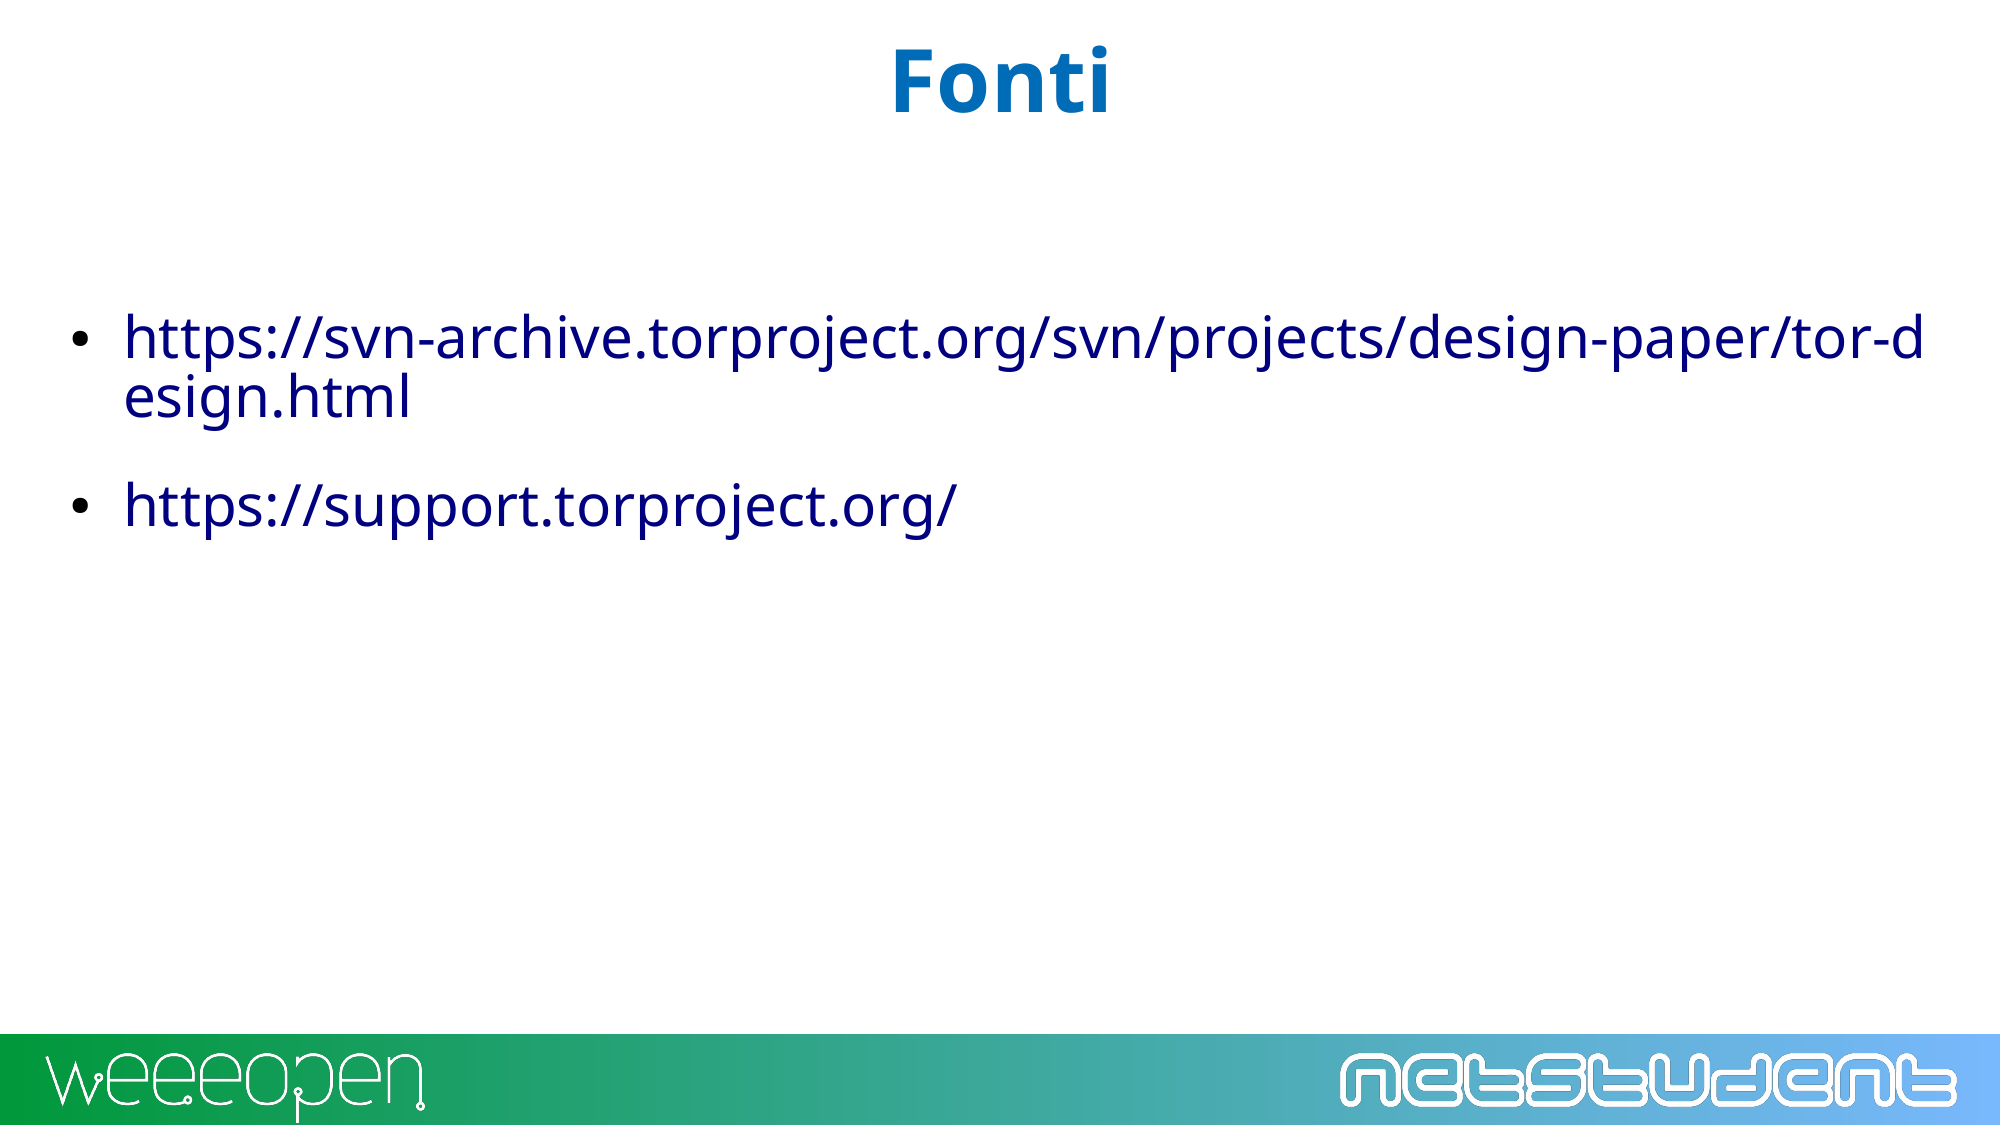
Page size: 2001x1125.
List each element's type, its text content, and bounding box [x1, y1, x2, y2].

title Fonti [43, 29, 1959, 247]
picture [1340, 1053, 1957, 1107]
picture [45, 1053, 425, 1123]
list https://svn-archive.torproject.org/svn/projects/design-paper/tor-design.html https://support.torproject.org/ [37, 293, 1943, 1008]
